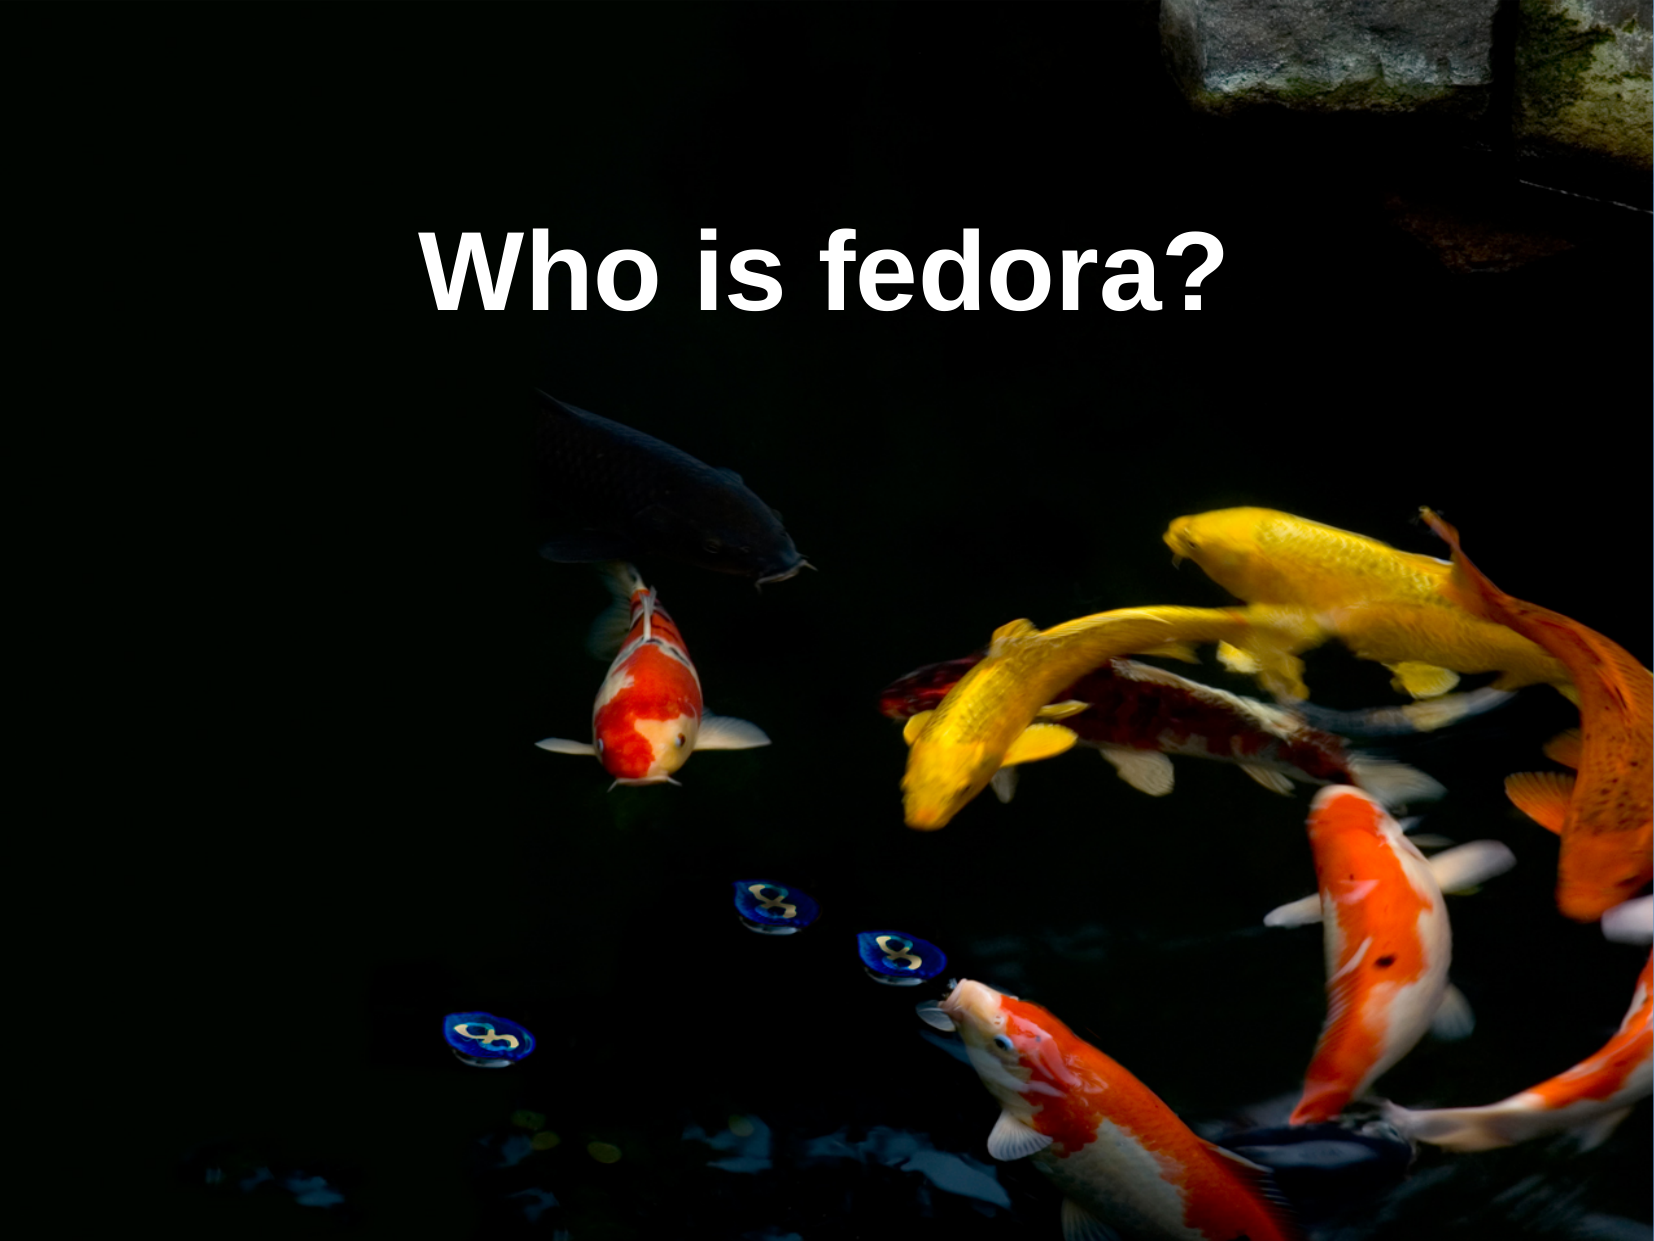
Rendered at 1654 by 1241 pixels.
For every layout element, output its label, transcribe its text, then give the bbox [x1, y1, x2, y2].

title Who is fedora? [37, 167, 1614, 376]
picture [0, 0, 1654, 1241]
